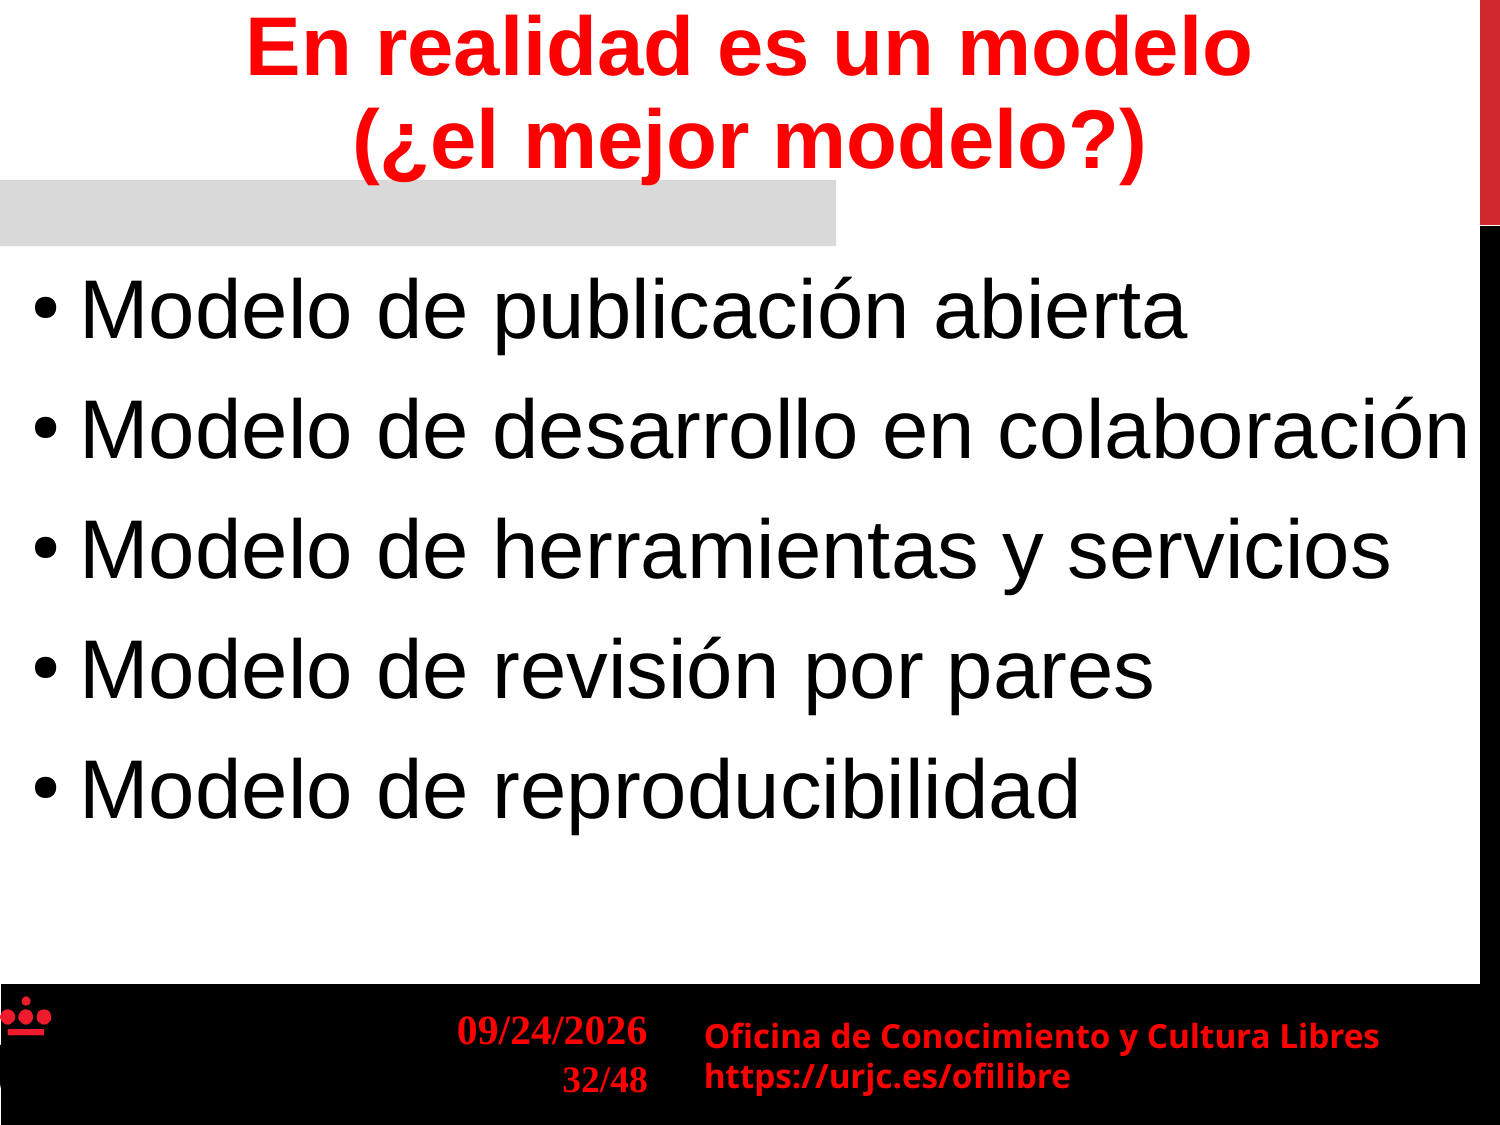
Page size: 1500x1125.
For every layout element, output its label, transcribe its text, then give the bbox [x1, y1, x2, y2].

title En realidad es un modelo (¿el mejor modelo?) [75, 0, 1425, 187]
list Modelo de publicación abierta Modelo de desarrollo en colaboración Modelo de herramientas y servicios Modelo de revisión por pares Modelo de reproducibilidad [15, 263, 1486, 931]
